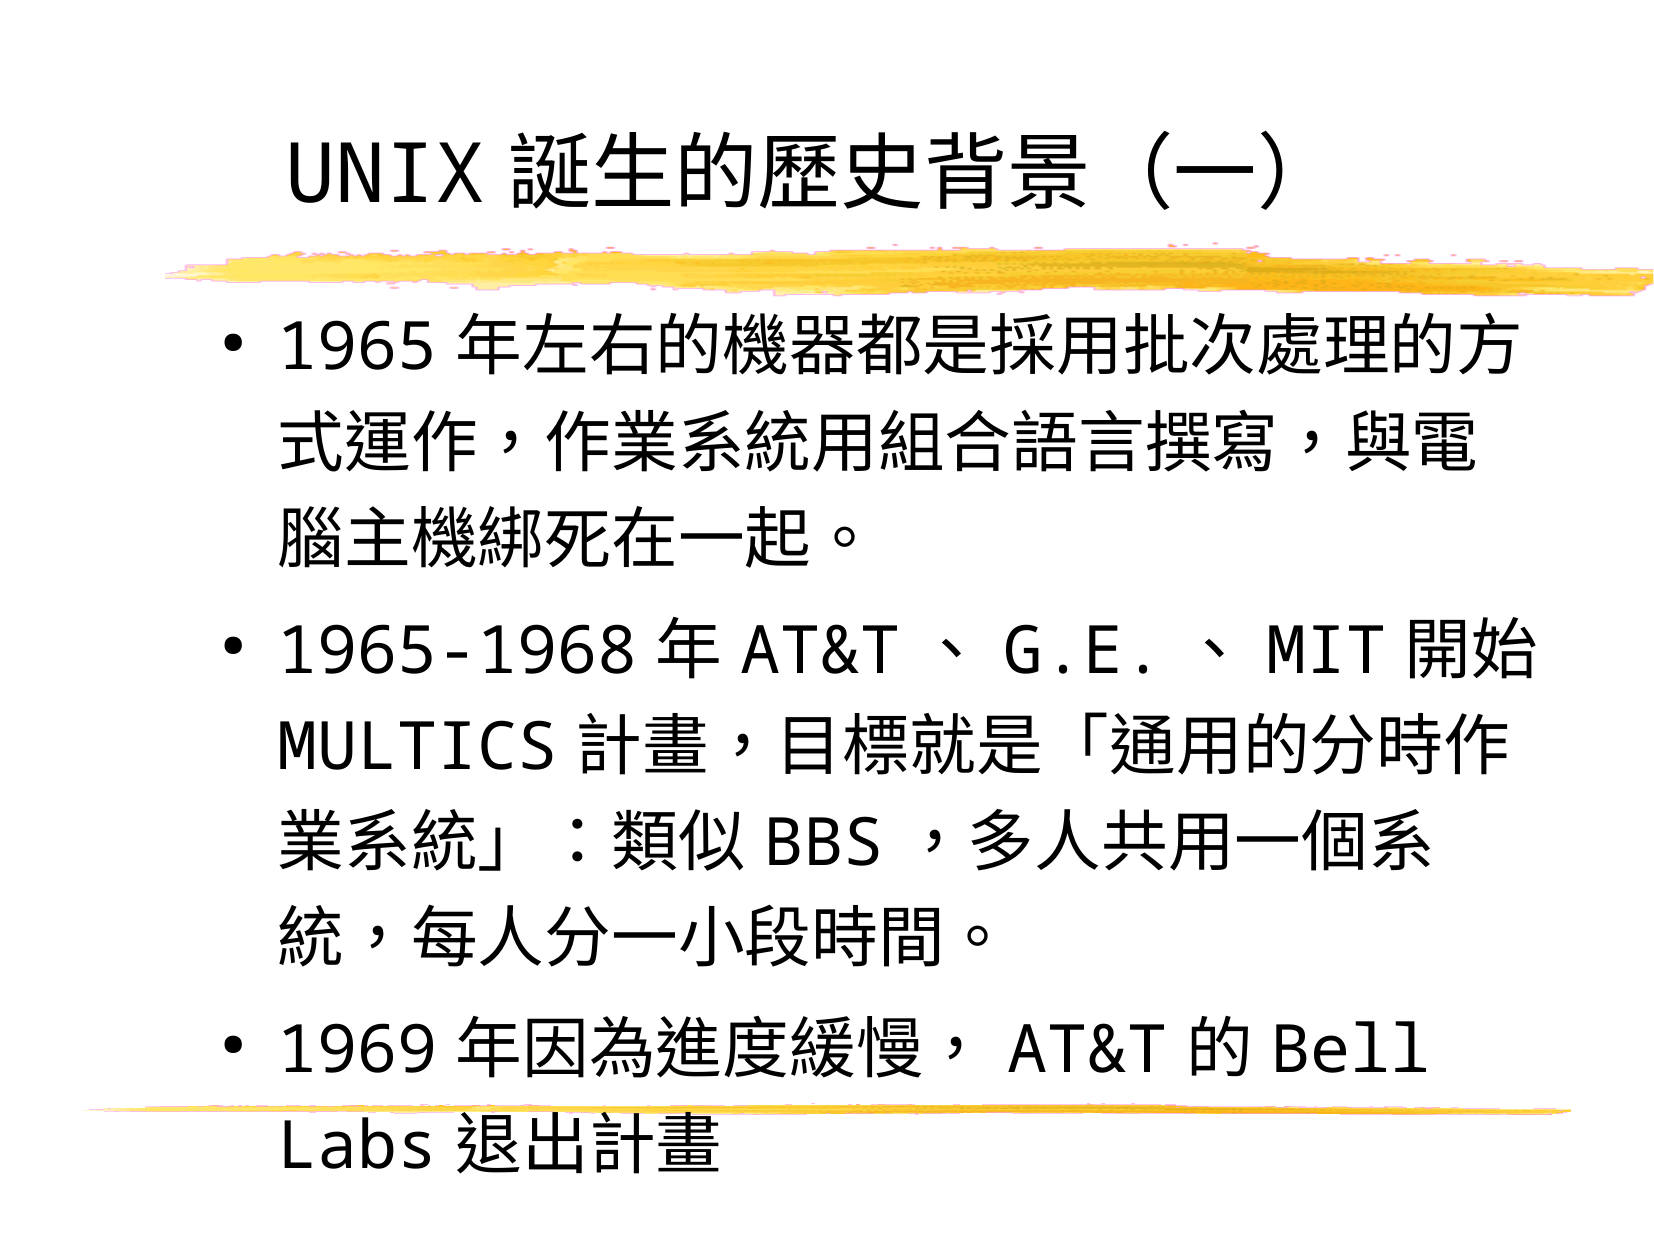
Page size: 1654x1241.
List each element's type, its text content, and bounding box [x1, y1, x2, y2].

picture [82, 1102, 206, 1117]
picture [1558, 1102, 1571, 1117]
title UNIX誕生的歷史背景（一） [110, 27, 1516, 235]
list 1965年左右的機器都是採用批次處理的方式運作，作業系統用組合語言撰寫，與電腦主機綁死在一起。 1965-1968年AT&T、G.E.、MIT開始MULTICS計畫，目標就是「通用的分時作業系統」：類似BBS，多人共用一個系統，每人分一小段時間。 1969年因為進度緩慢，AT&T的Bell Labs退出計畫 [206, 285, 1558, 1122]
picture [165, 237, 1654, 308]
